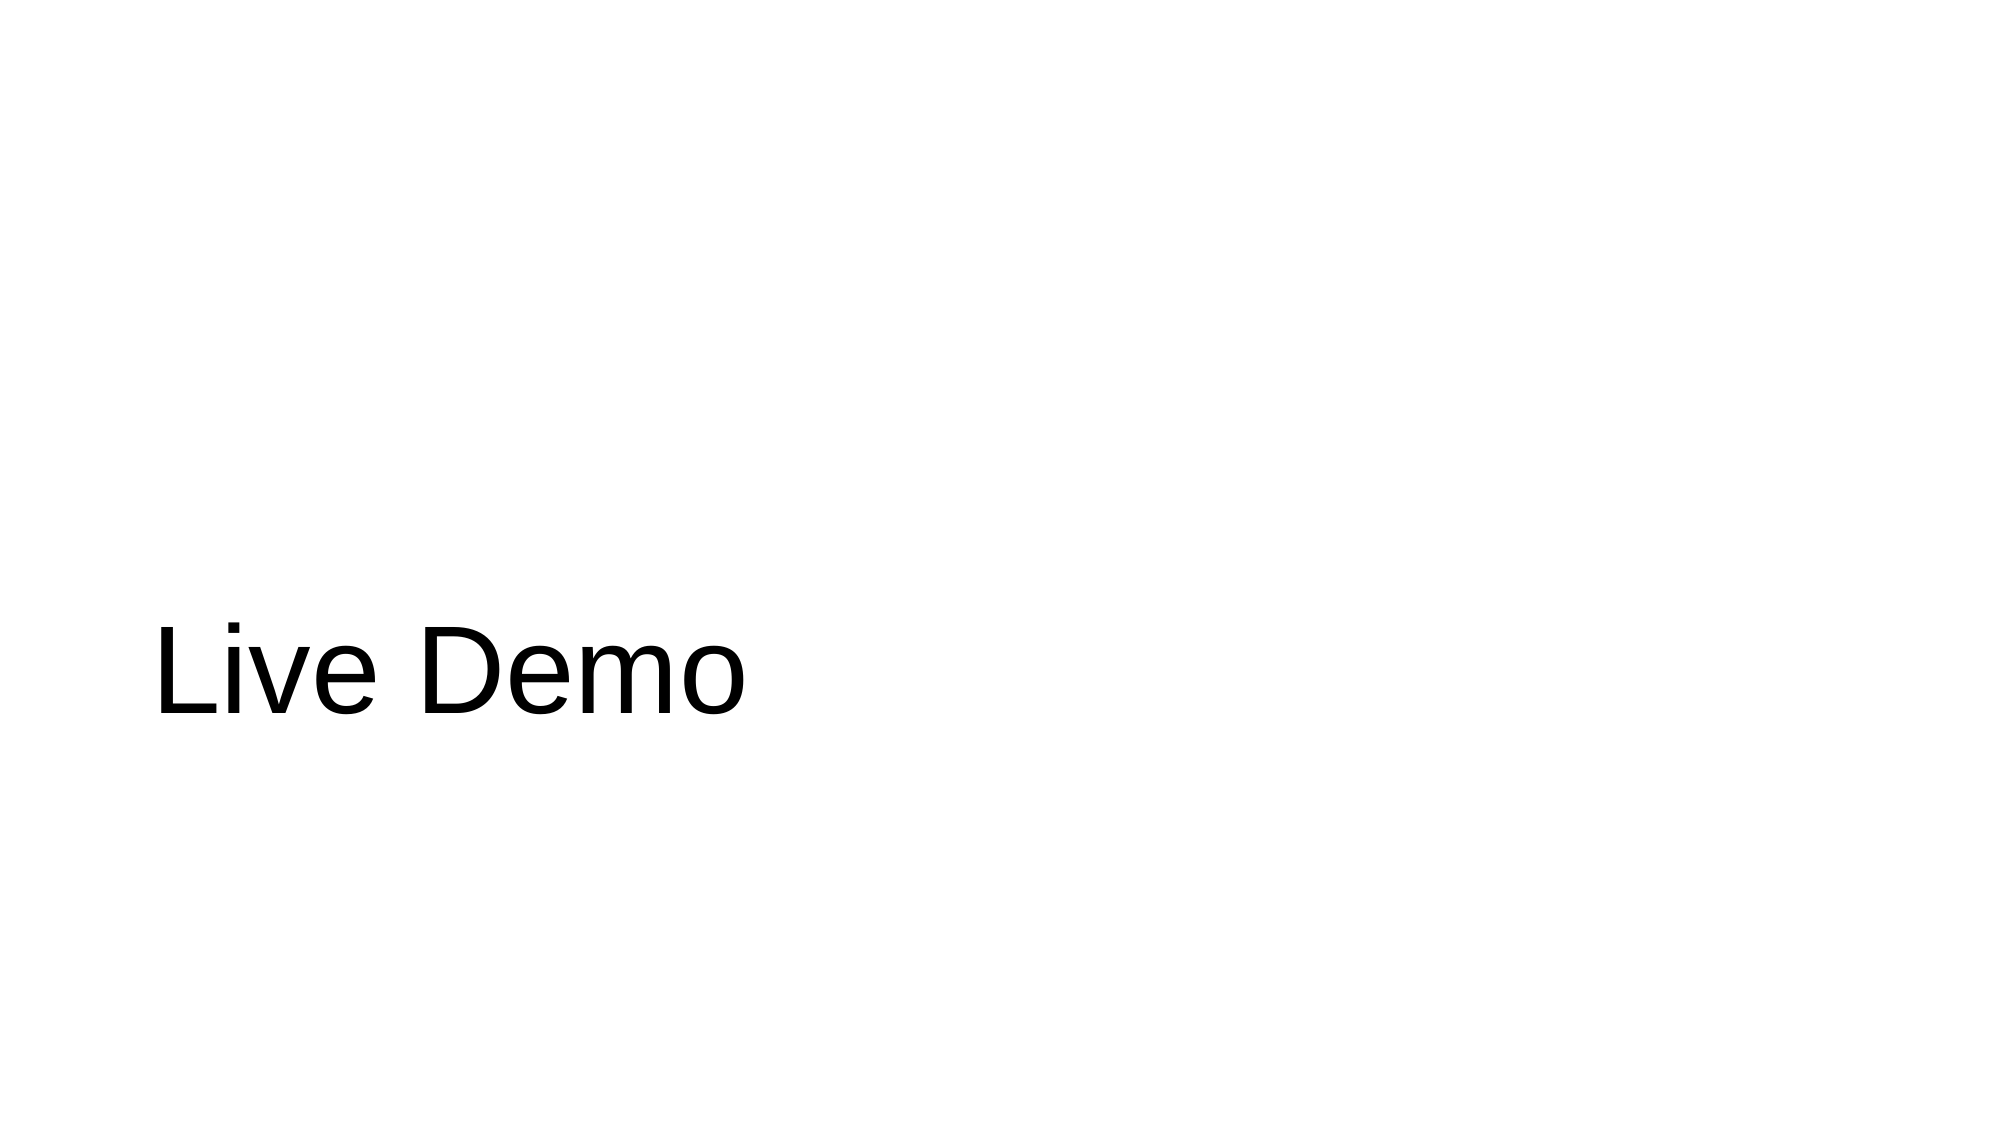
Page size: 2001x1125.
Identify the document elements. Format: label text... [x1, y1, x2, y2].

title Live Demo [136, 280, 1862, 749]
